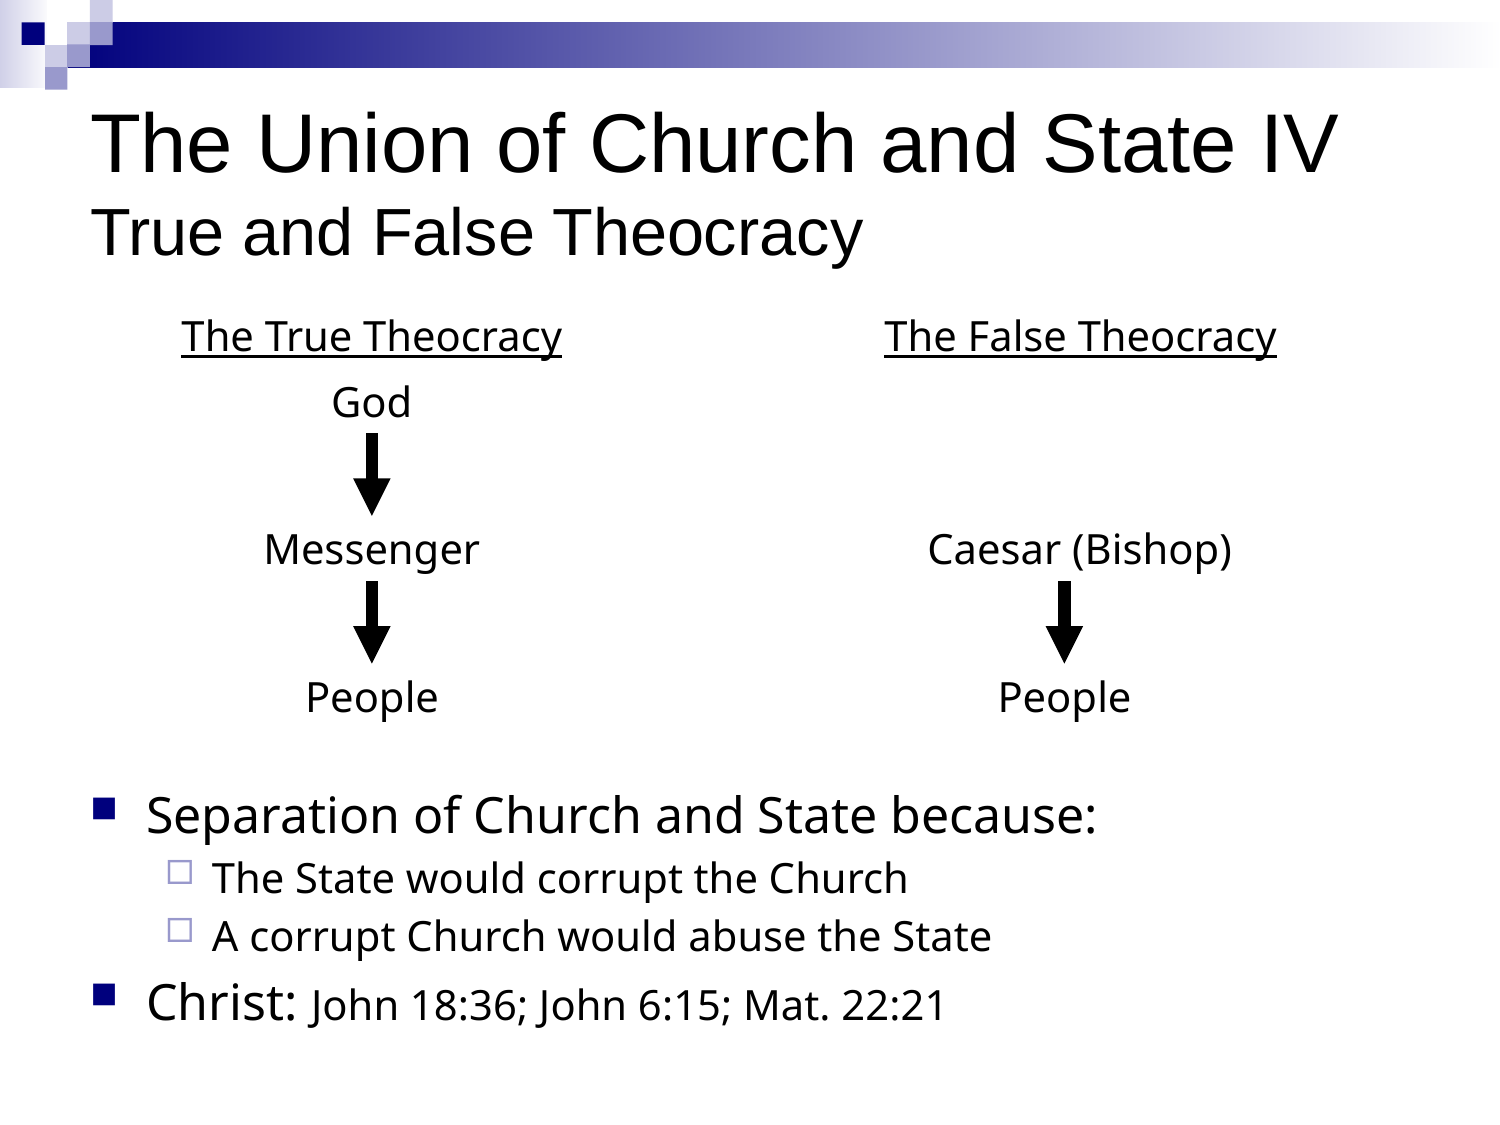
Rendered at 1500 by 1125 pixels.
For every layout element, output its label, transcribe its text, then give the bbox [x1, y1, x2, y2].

text_box People [916, 663, 1213, 729]
text_box Caesar (Bishop) [896, 515, 1263, 581]
text_box God [259, 368, 484, 434]
list Separation of Church and State because: The State would corrupt the Church A corrupt Church would abuse the State Christ: John 18:36; John 6:15; Mat. 22:21 [75, 775, 1425, 1060]
title The Union of Church and State IV True and False Theocracy [75, 66, 1425, 292]
text_box Messenger [224, 515, 520, 581]
text_box People [224, 663, 520, 729]
text_box The True Theocracy [135, 302, 608, 368]
text_box The False Theocracy [808, 302, 1353, 368]
